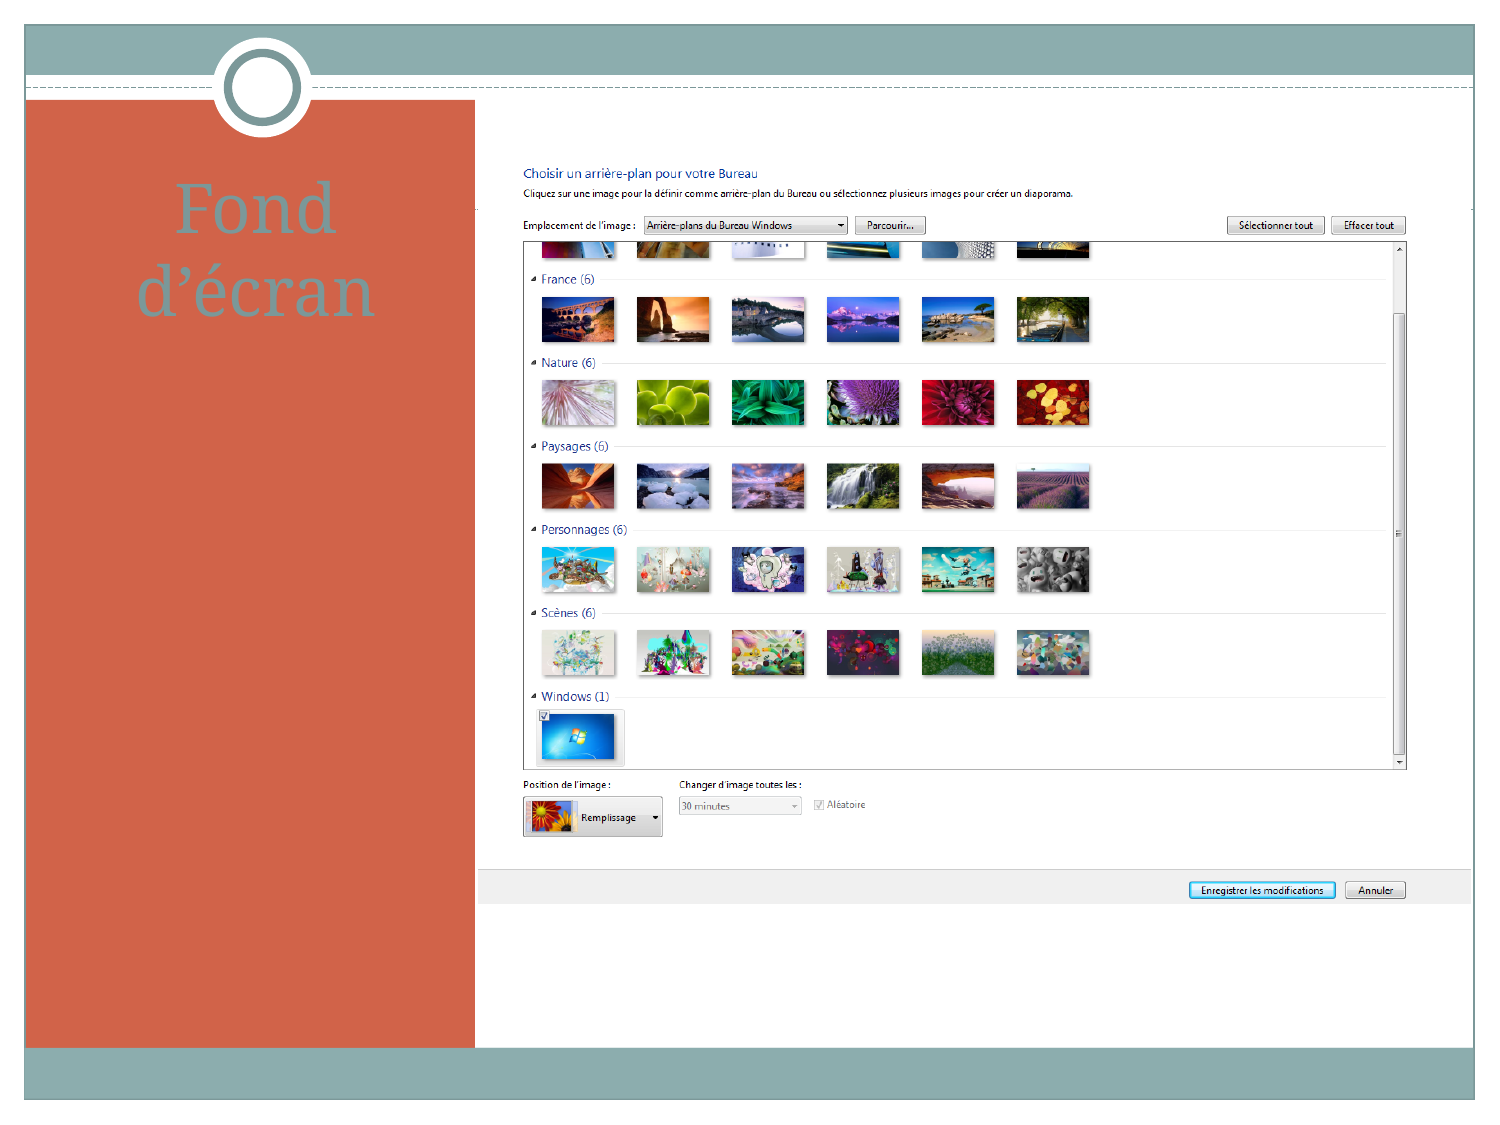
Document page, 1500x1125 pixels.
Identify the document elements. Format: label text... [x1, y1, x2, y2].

title Fond d’écran [62, 149, 450, 313]
picture [478, 158, 1471, 904]
